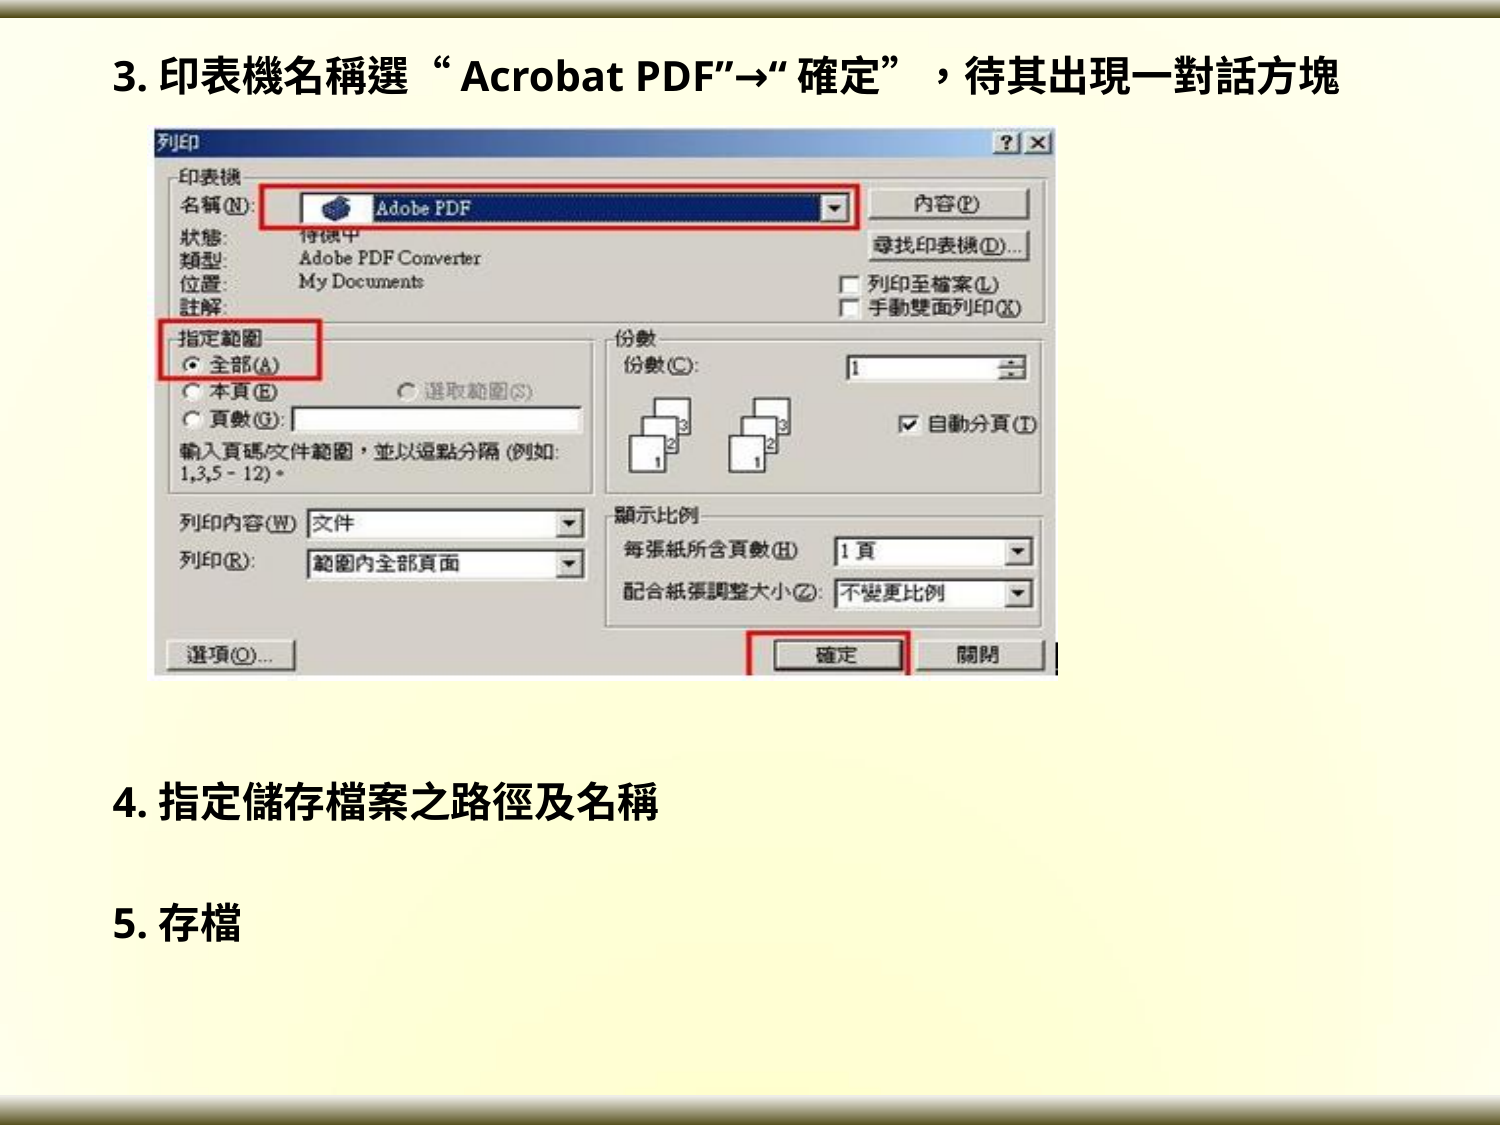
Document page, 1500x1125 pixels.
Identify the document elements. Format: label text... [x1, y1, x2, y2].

picture [147, 125, 1058, 681]
list 3.印表機名稱選“Acrobat PDF”→“確定”，待其出現一對話方塊 4.指定儲存檔案之路徑及名稱 5.存檔 [41, 42, 1500, 1071]
